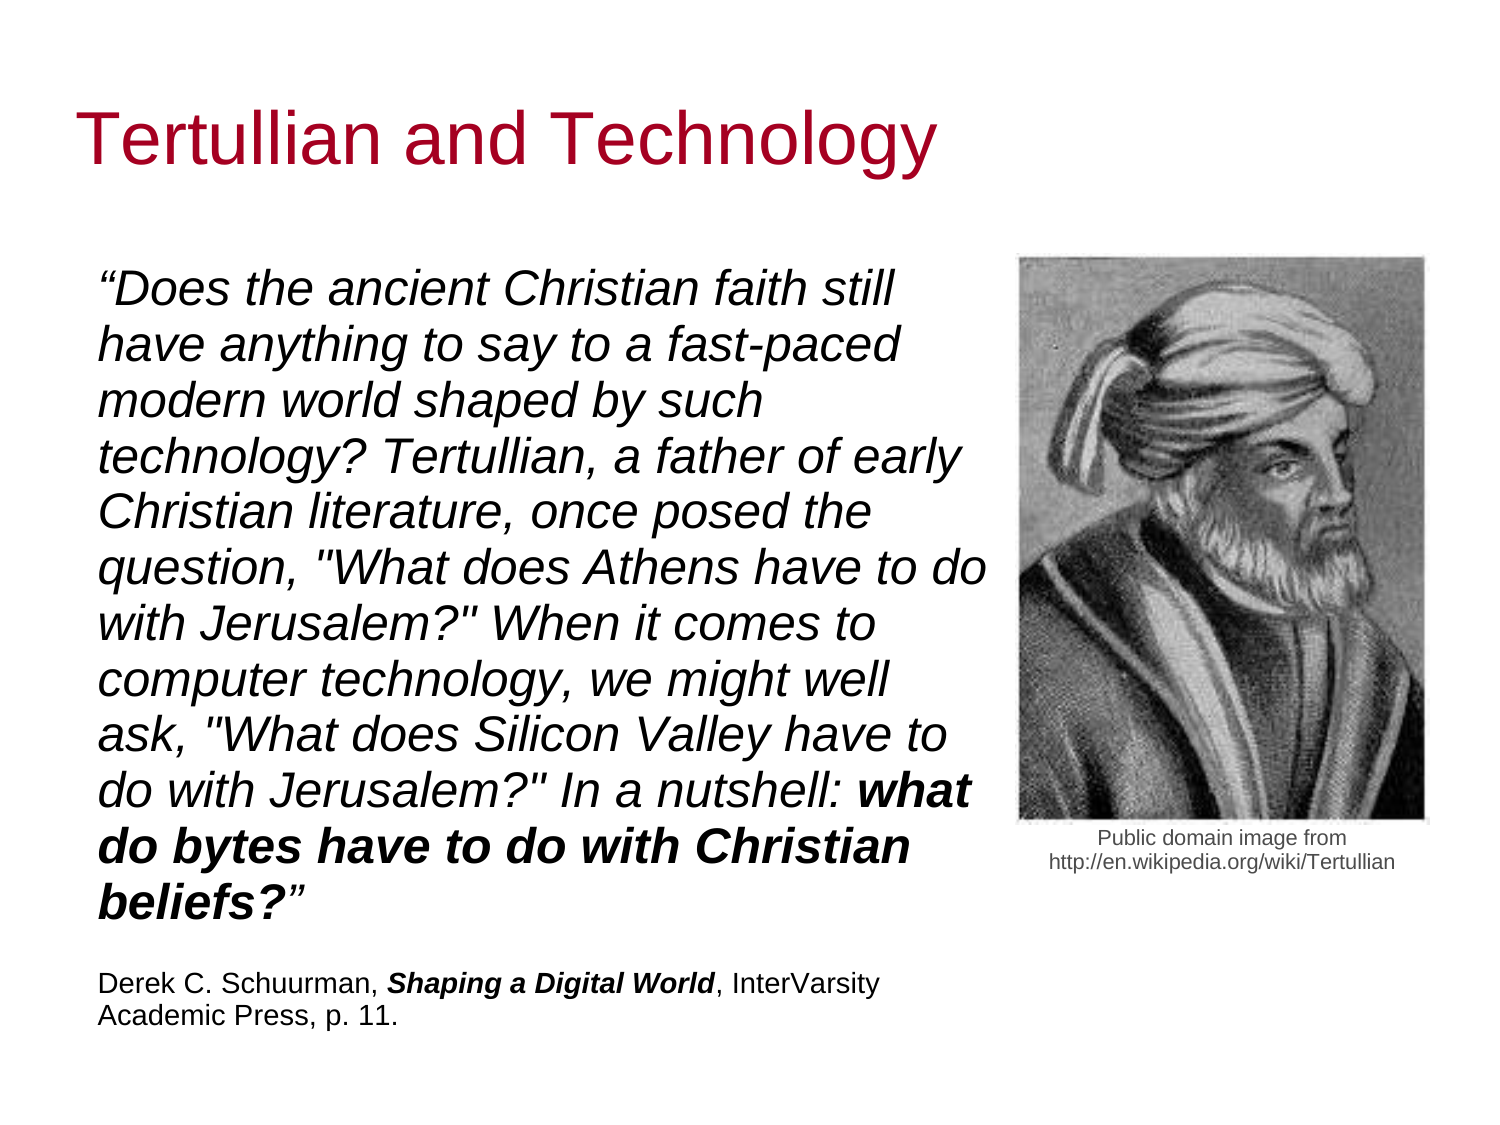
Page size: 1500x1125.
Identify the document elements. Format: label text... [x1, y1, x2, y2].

title Tertullian and Technology [75, 44, 1425, 233]
text_box “Does the ancient Christian faith still have anything to say to a fast-paced modern world shaped by such technology? Tertullian, a father of early Christian literature, once posed the question, "What does Athens have to do with Jerusalem?" When it comes to computer technology, we might well ask, "What does Silicon Valley have to do with Jerusalem?" In a nutshell: what do bytes have to do with Christian beliefs?” Derek C. Schuurman, Shaping a Digital World, InterVarsity Academic Press, p. 11. [82, 253, 1004, 1040]
text_box Public domain image from http://en.wikipedia.org/wiki/Tertullian [1015, 818, 1430, 882]
picture [1015, 253, 1430, 818]
